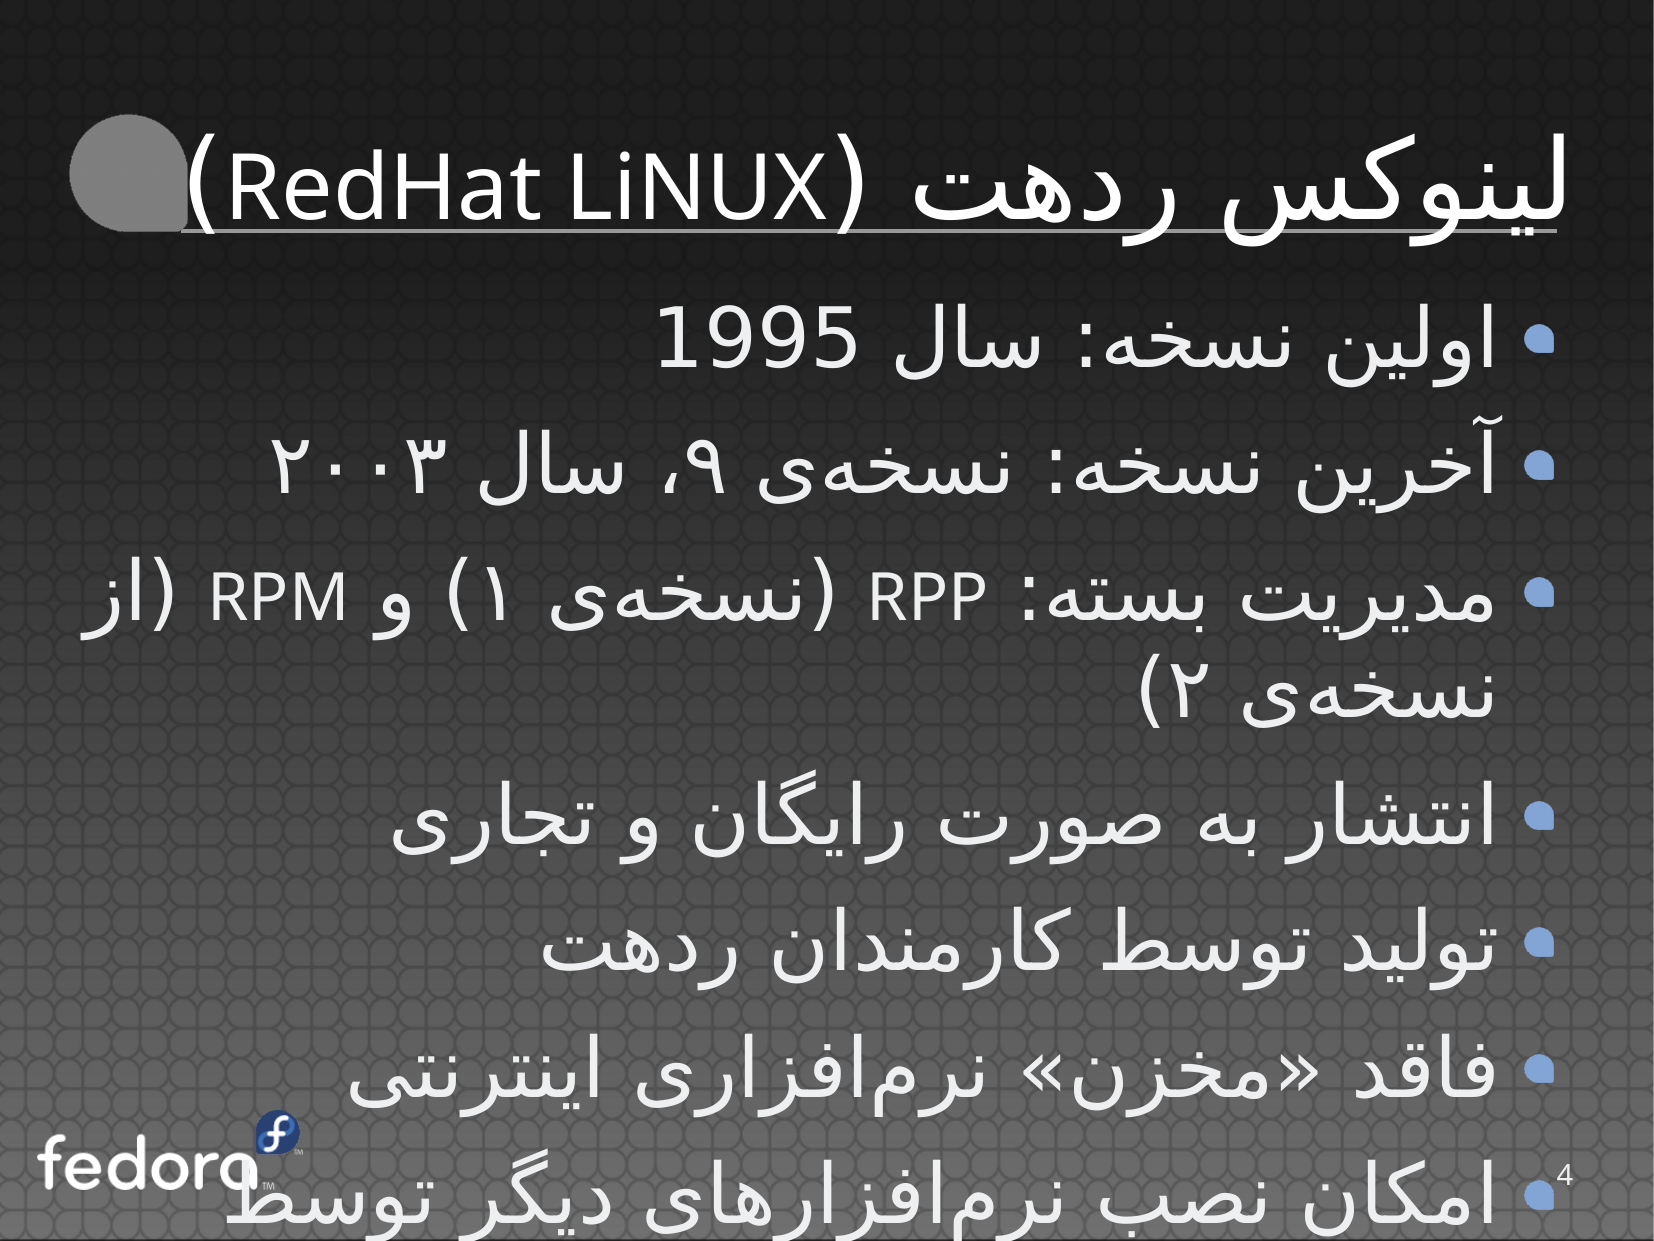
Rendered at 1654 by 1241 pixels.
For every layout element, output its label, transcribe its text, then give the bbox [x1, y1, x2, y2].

picture [900, 1191, 911, 1202]
picture [384, 1205, 396, 1216]
list اولین نسخه: سال 1995 آخرین نسخه: نسخه‌ی ۹، سال ۲۰۰۳ مدیریت بسته: RPP (نسخه‌ی ۱) و RPM (از نسخه‌ی ۲) انتشار به صورت رایگان و تجاری تولید توسط کارمندان ردهت فاقد «مخزن» نرم‌افزاری اینترنتی امکان نصب نرم‌افزارهای دیگر توسط بسته‌های RPM [82, 290, 1571, 1064]
picture [972, 1201, 986, 1213]
title لینوکس ردهت (RedHat LiNUX) [86, 112, 1576, 249]
picture [0, 0, 1654, 1241]
